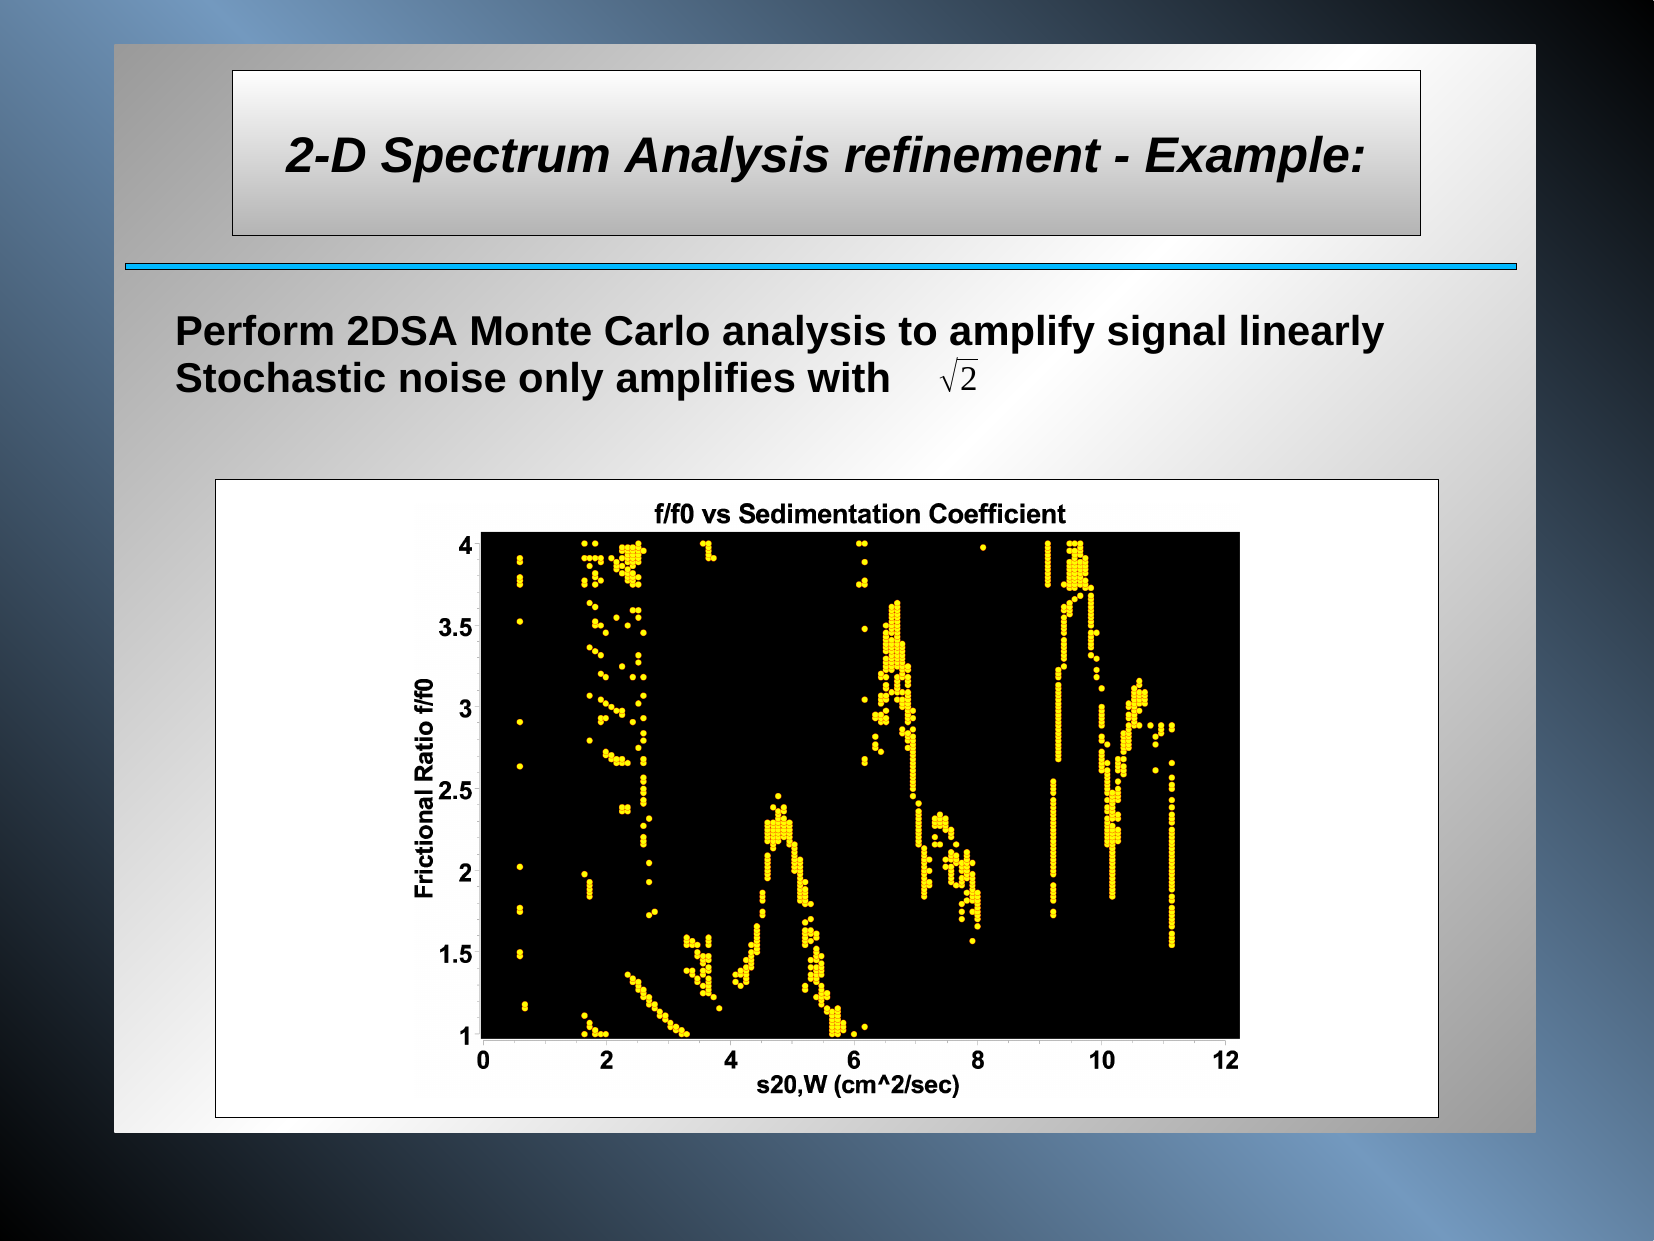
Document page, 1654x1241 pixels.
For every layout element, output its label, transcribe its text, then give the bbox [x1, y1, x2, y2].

text_box [125, 263, 1517, 270]
chart [931, 356, 985, 399]
text_box [232, 70, 1421, 236]
text_box [215, 479, 1439, 1118]
picture [414, 503, 1240, 1098]
text_box Perform 2DSA Monte Carlo analysis to amplify signal linearly Stochastic noise only amplifies with [137, 307, 1491, 401]
text_box 2-D Spectrum Analysis refinement - Example: [246, 127, 1407, 195]
